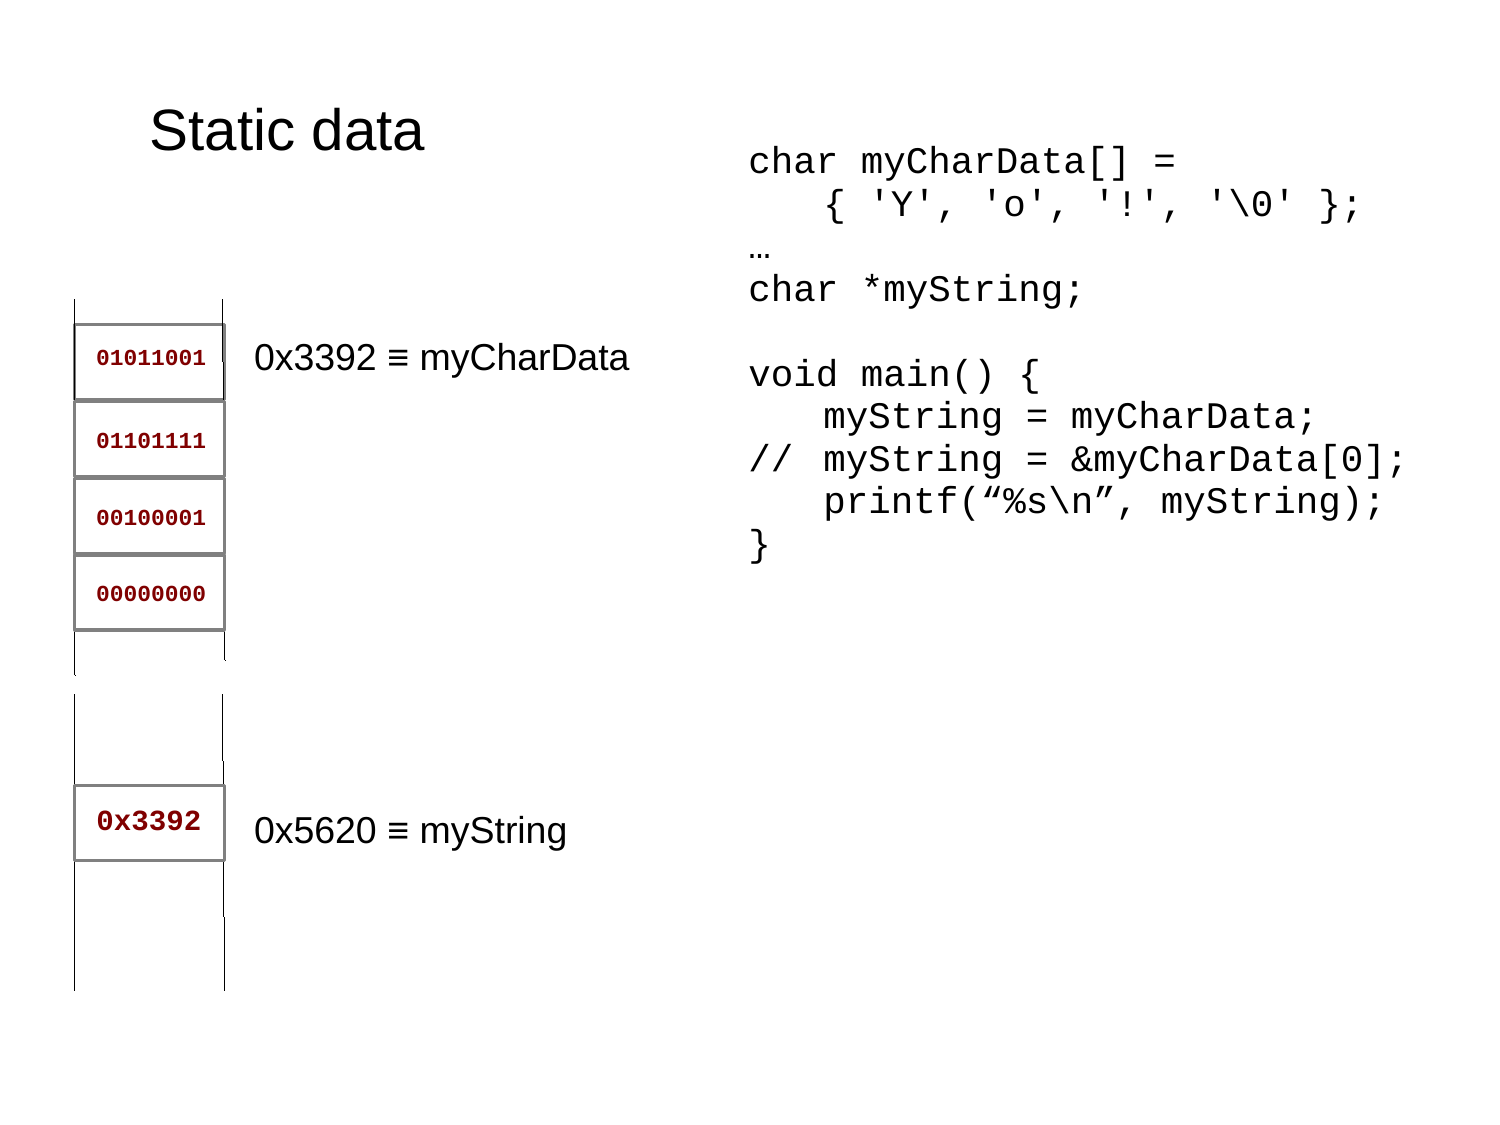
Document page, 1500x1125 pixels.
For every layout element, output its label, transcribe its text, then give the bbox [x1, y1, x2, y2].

text_box 01011001 [77, 339, 225, 382]
text_box 00000000 [77, 575, 225, 619]
text_box 00100001 [77, 498, 225, 542]
text_box Static data [135, 90, 1156, 235]
text_box 0x3392 ≡ myCharData [239, 329, 705, 389]
text_box 0x5620 ≡ myString [239, 801, 705, 862]
text_box 0x3392 [74, 798, 223, 851]
text_box char myCharData[] = { 'Y', 'o', '!', '\0' }; … char *myString; void main() { myString = myCharData; // myString = &myCharData[0]; printf(“%s\n”, myString); } [733, 135, 1454, 525]
text_box 01101111 [77, 421, 225, 465]
